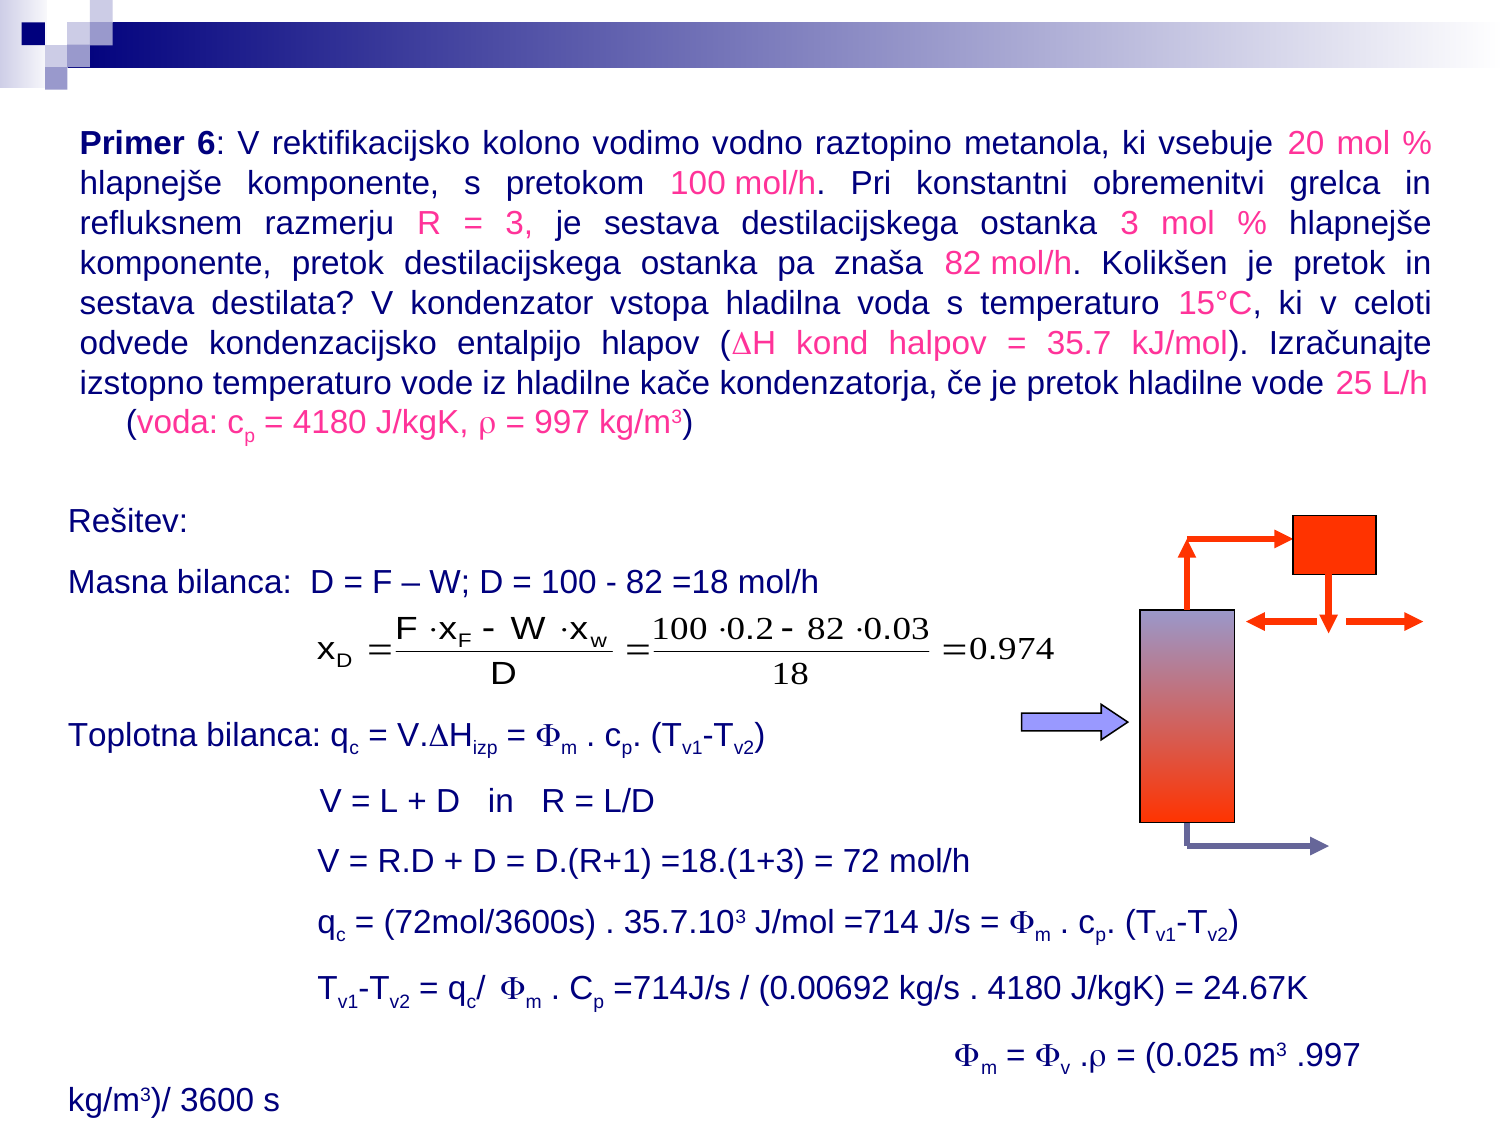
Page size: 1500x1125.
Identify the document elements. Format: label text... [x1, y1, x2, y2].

text_box Primer 6: V rektifikacijsko kolono vodimo vodno raztopino metanola, ki vsebuje 20 mol % hlapnejše komponente, s pretokom 100 mol/h. Pri konstantni obremenitvi grelca in refluksnem razmerju R = 3, je sestava destilacijskega ostanka 3 mol % hlapnejše komponente, pretok destilacijskega ostanka pa znaša 82 mol/h. Kolikšen je pretok in sestava destilata? V kondenzator vstopa hladilna voda s temperaturo 15°C, ki v celoti odvede kondenzacijsko entalpijo hlapov (H kond halpov = 35.7 kJ/mol). Izračunajte izstopno temperaturo vode iz hladilne kače kondenzatorja, če je pretok hladilne vode 25 L/h (voda: cp = 4180 J/kgK,  = 997 kg/m3) [64, 113, 1447, 454]
text_box [1139, 609, 1235, 823]
text_box [1021, 704, 1128, 740]
chart [312, 609, 1058, 691]
text_box [1293, 515, 1377, 575]
text_box Rešitev: Masna bilanca: D = F – W; D = 100 - 82 =18 mol/h Toplotna bilanca: qc = V.Hizp = m . cp. (Tv1-Tv2) V = L + D in R = L/D V = R.D + D = D.(R+1) =18.(1+3) = 72 mol/h qc = (72mol/3600s) . 35.7.103 J/mol =714 J/s = m . cp. (Tv1-Tv2) Tv1-Tv2 = qc/ m . Cp =714J/s / (0.00692 kg/s . 4180 J/kgK) = 24.67K m = v . = (0.025 m3 .997 kg/m3)/ 3600 s T =15 + 24.7 = 39.7 °C [53, 491, 1459, 1125]
